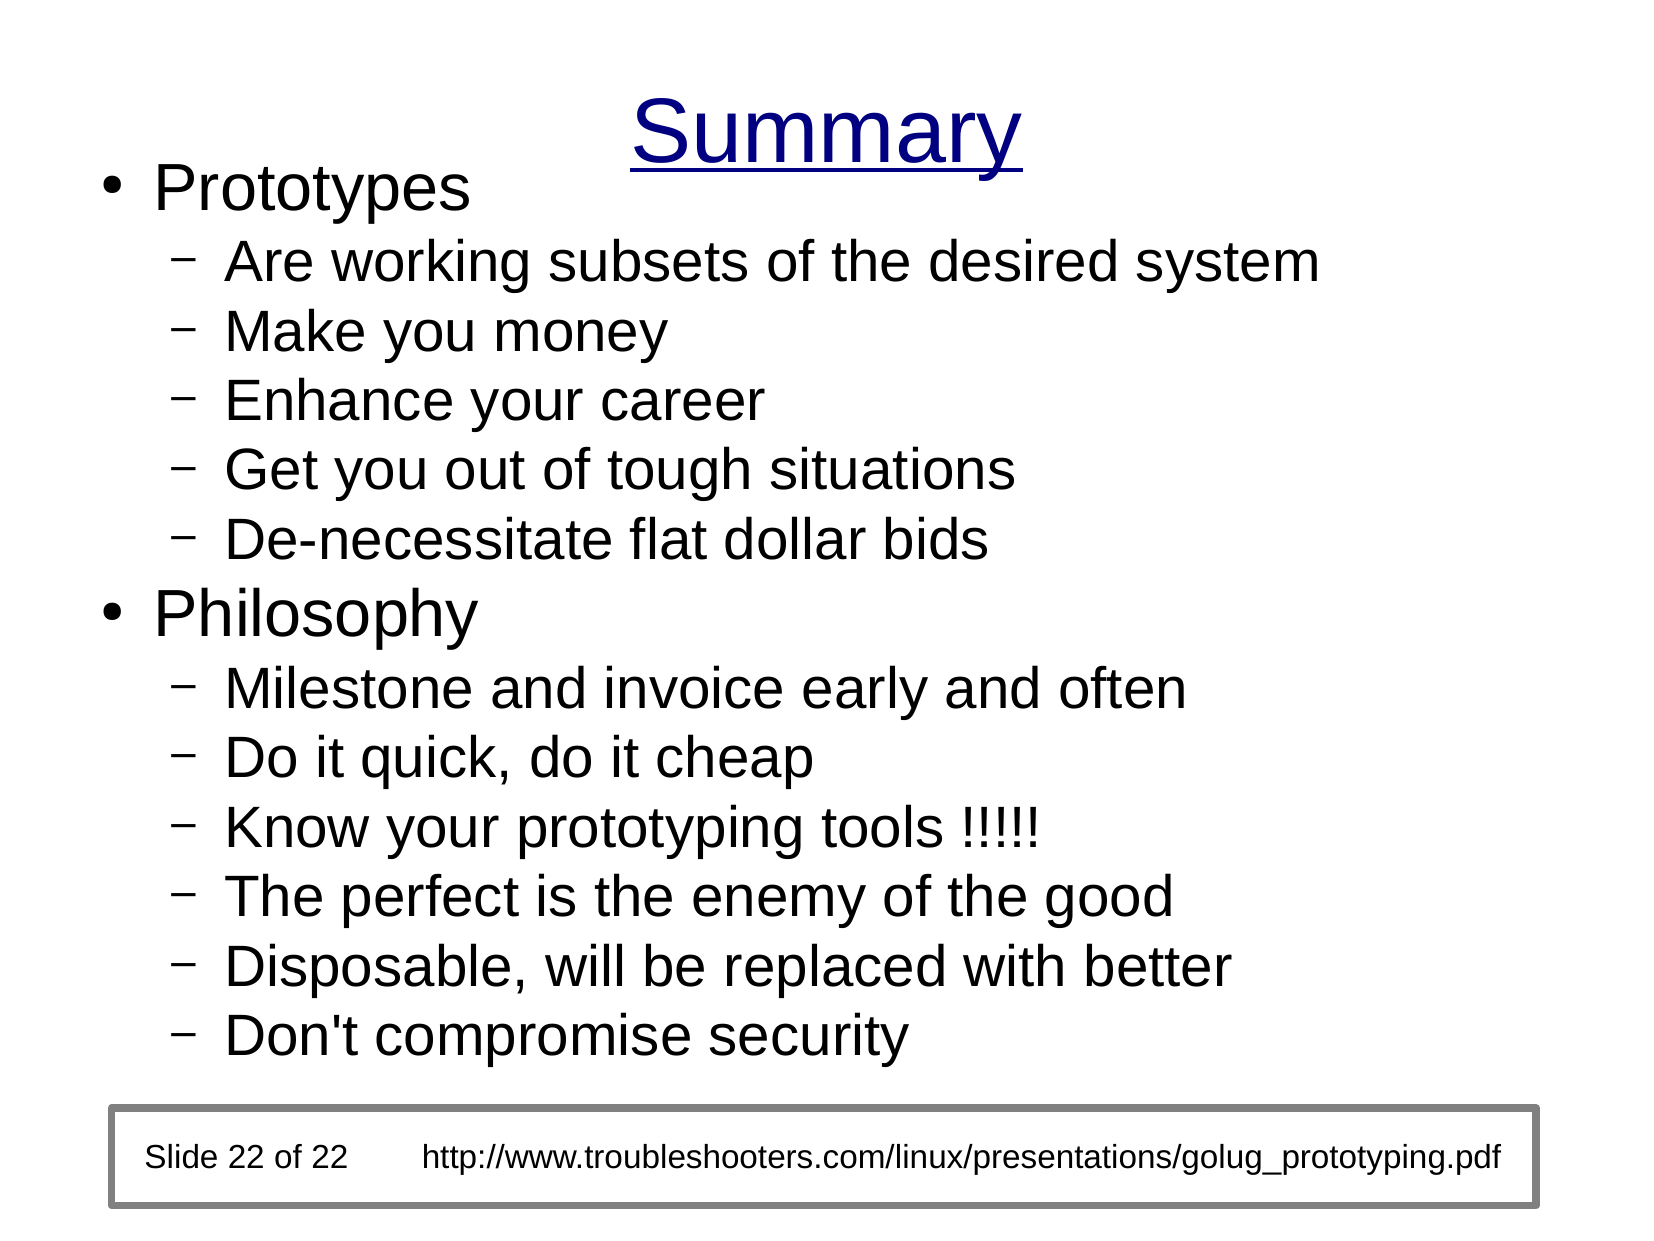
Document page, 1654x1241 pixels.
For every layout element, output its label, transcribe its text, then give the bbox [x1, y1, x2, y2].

title Summary [82, 73, 1571, 189]
text_box Slide <number> of 22 http://www.troubleshooters.com/linux/presentations/golug_prototyping.pdf [111, 1108, 1537, 1206]
list Prototypes Are working subsets of the desired system Make you money Enhance your career Get you out of tough situations De-necessitate flat dollar bids Philosophy Milestone and invoice early and often Do it quick, do it cheap Know your prototyping tools !!!!! The perfect is the enemy of the good Disposable, will be replaced with better Don't compromise security [82, 149, 1538, 1095]
